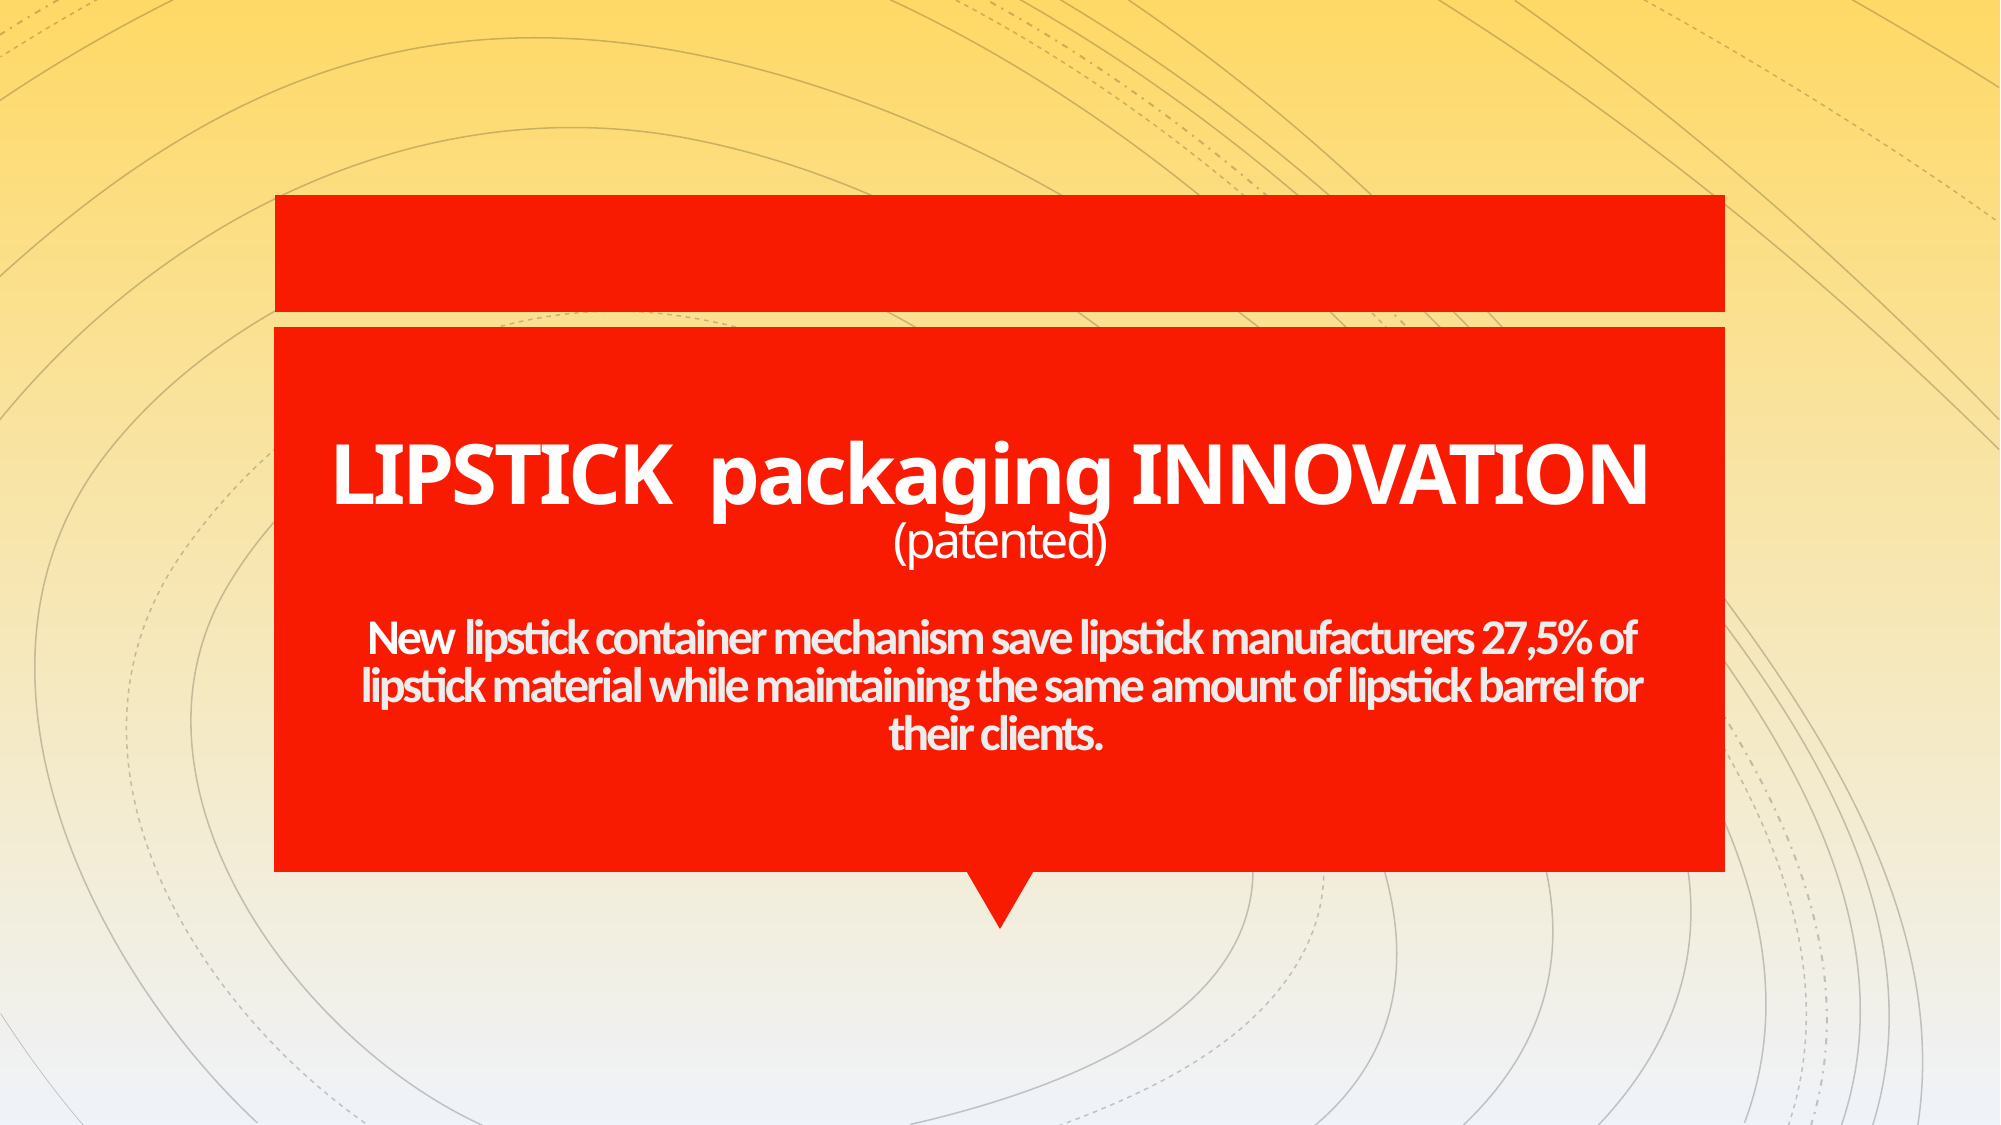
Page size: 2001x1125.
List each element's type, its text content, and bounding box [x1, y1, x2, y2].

title LIPSTICK packaging INNOVATION (patented) New lipstick container mechanism save lipstick manufacturers 27,5% of lipstick material while maintaining the same amount of lipstick barrel for their clients. [278, 193, 1724, 821]
